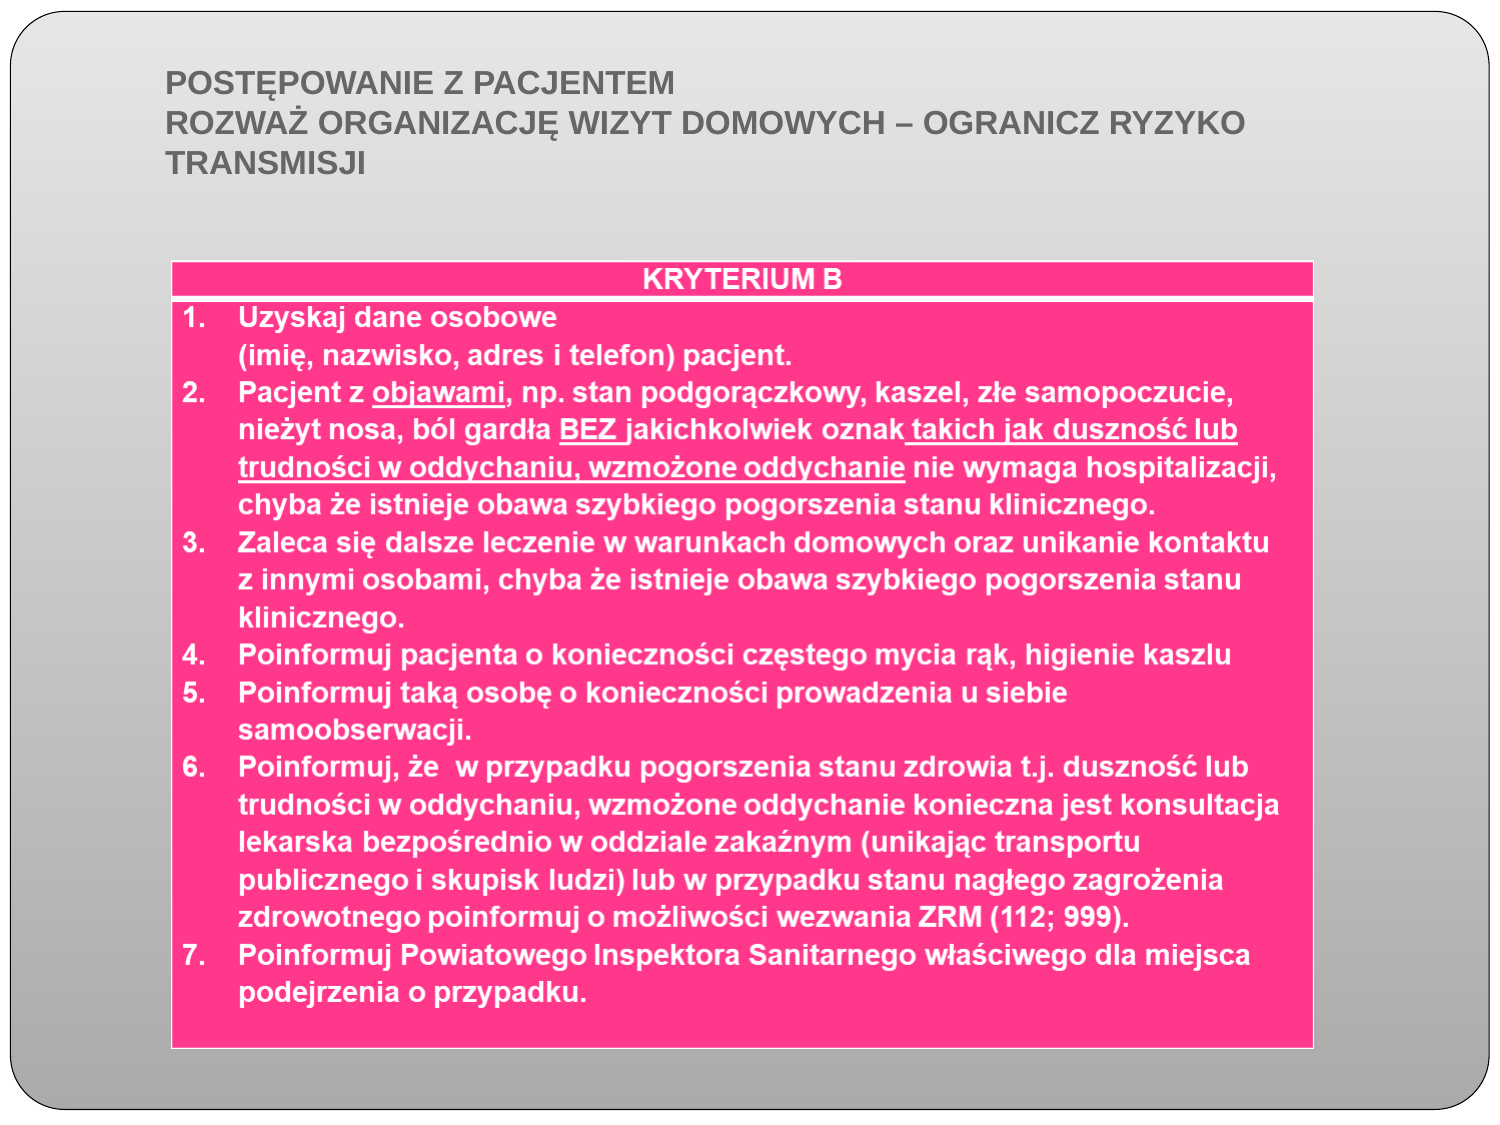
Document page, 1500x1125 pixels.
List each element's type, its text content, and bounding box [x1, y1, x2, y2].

title POSTĘPOWANIE Z PACJENTEM ROZWAŻ ORGANIZACJĘ WIZYT DOMOWYCH – OGRANICZ RYZYKO TRANSMISJI [150, 45, 1426, 197]
picture [171, 253, 1314, 1049]
